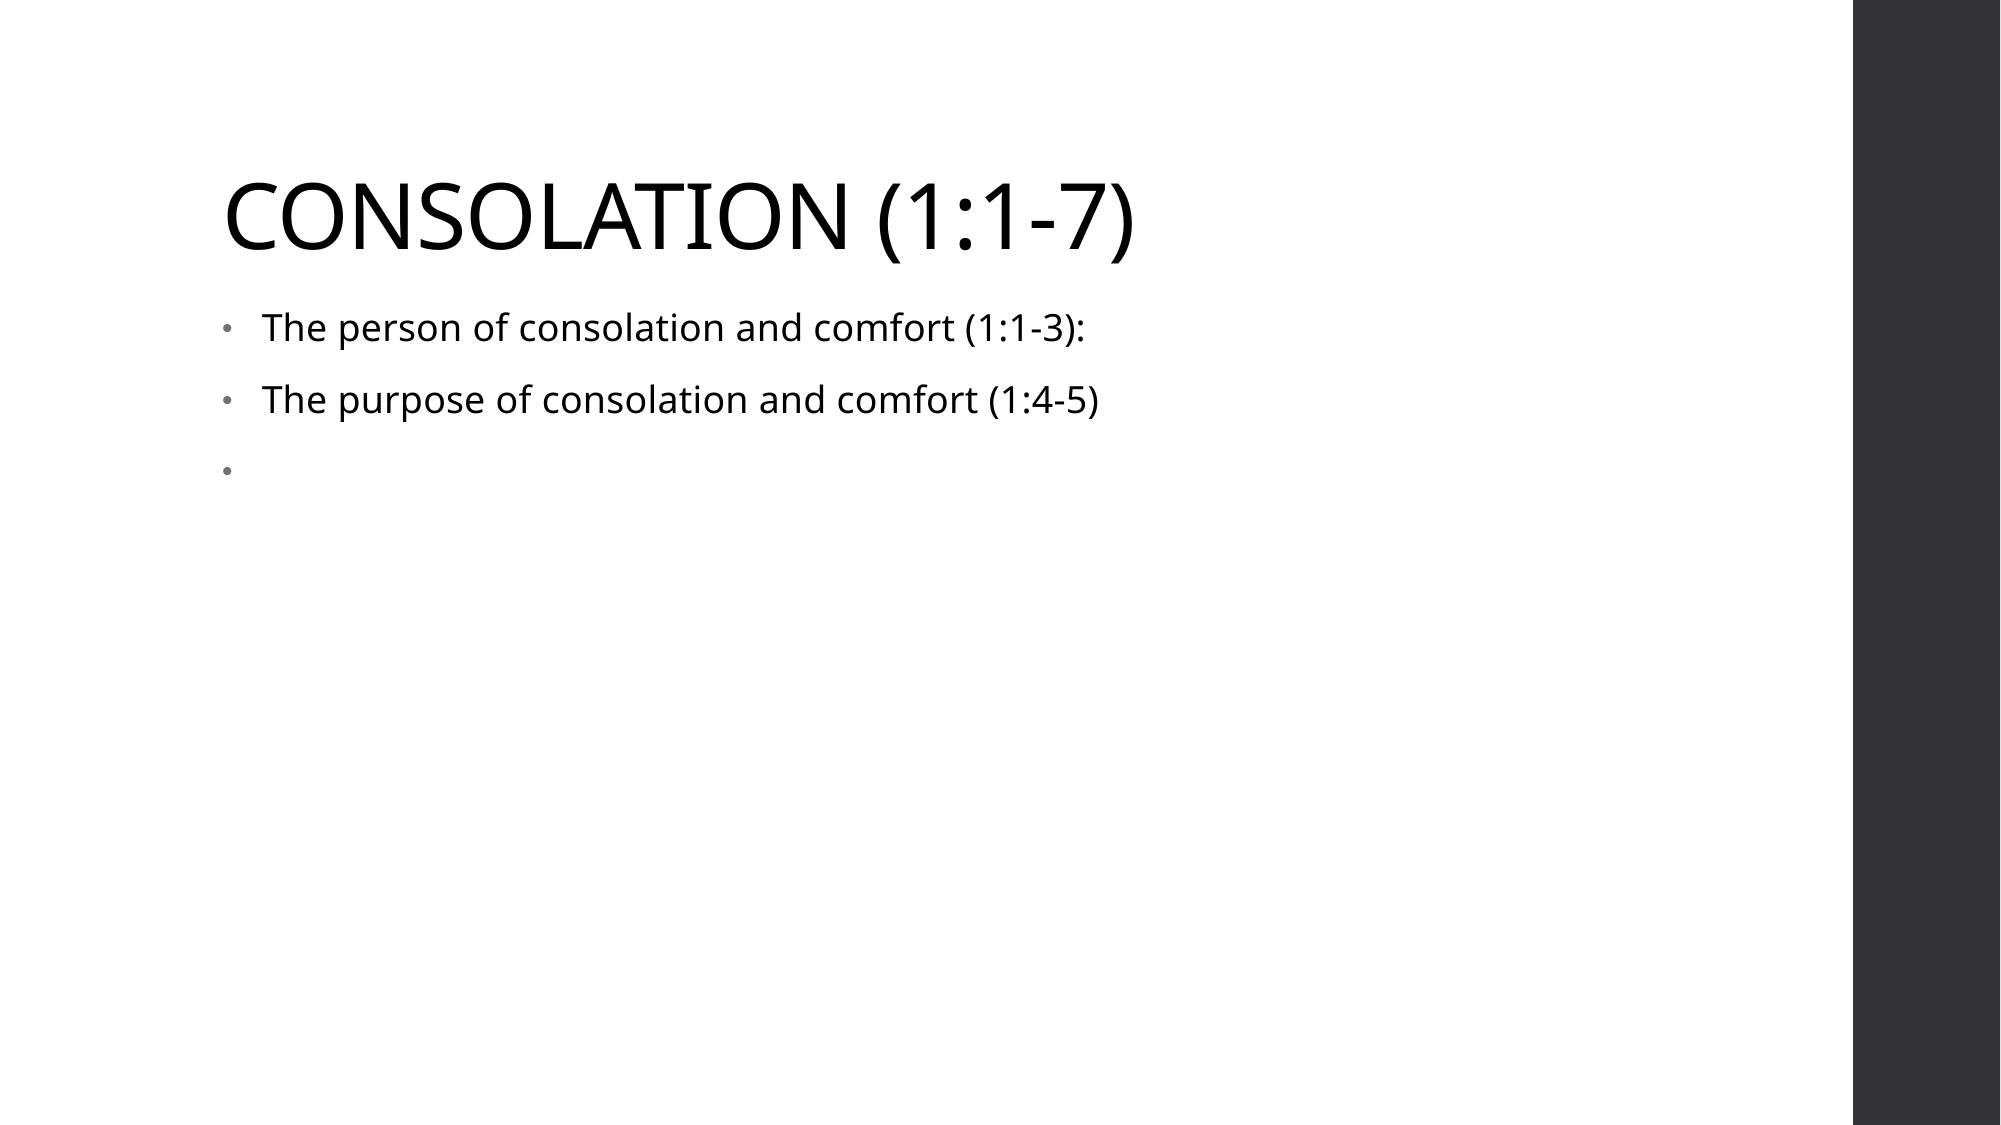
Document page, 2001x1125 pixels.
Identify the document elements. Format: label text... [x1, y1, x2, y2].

list The person of consolation and comfort (1:1-3): The purpose of consolation and comfort (1:4-5) [206, 299, 1617, 1014]
title CONSOLATION (1:1-7) [206, 60, 1797, 278]
